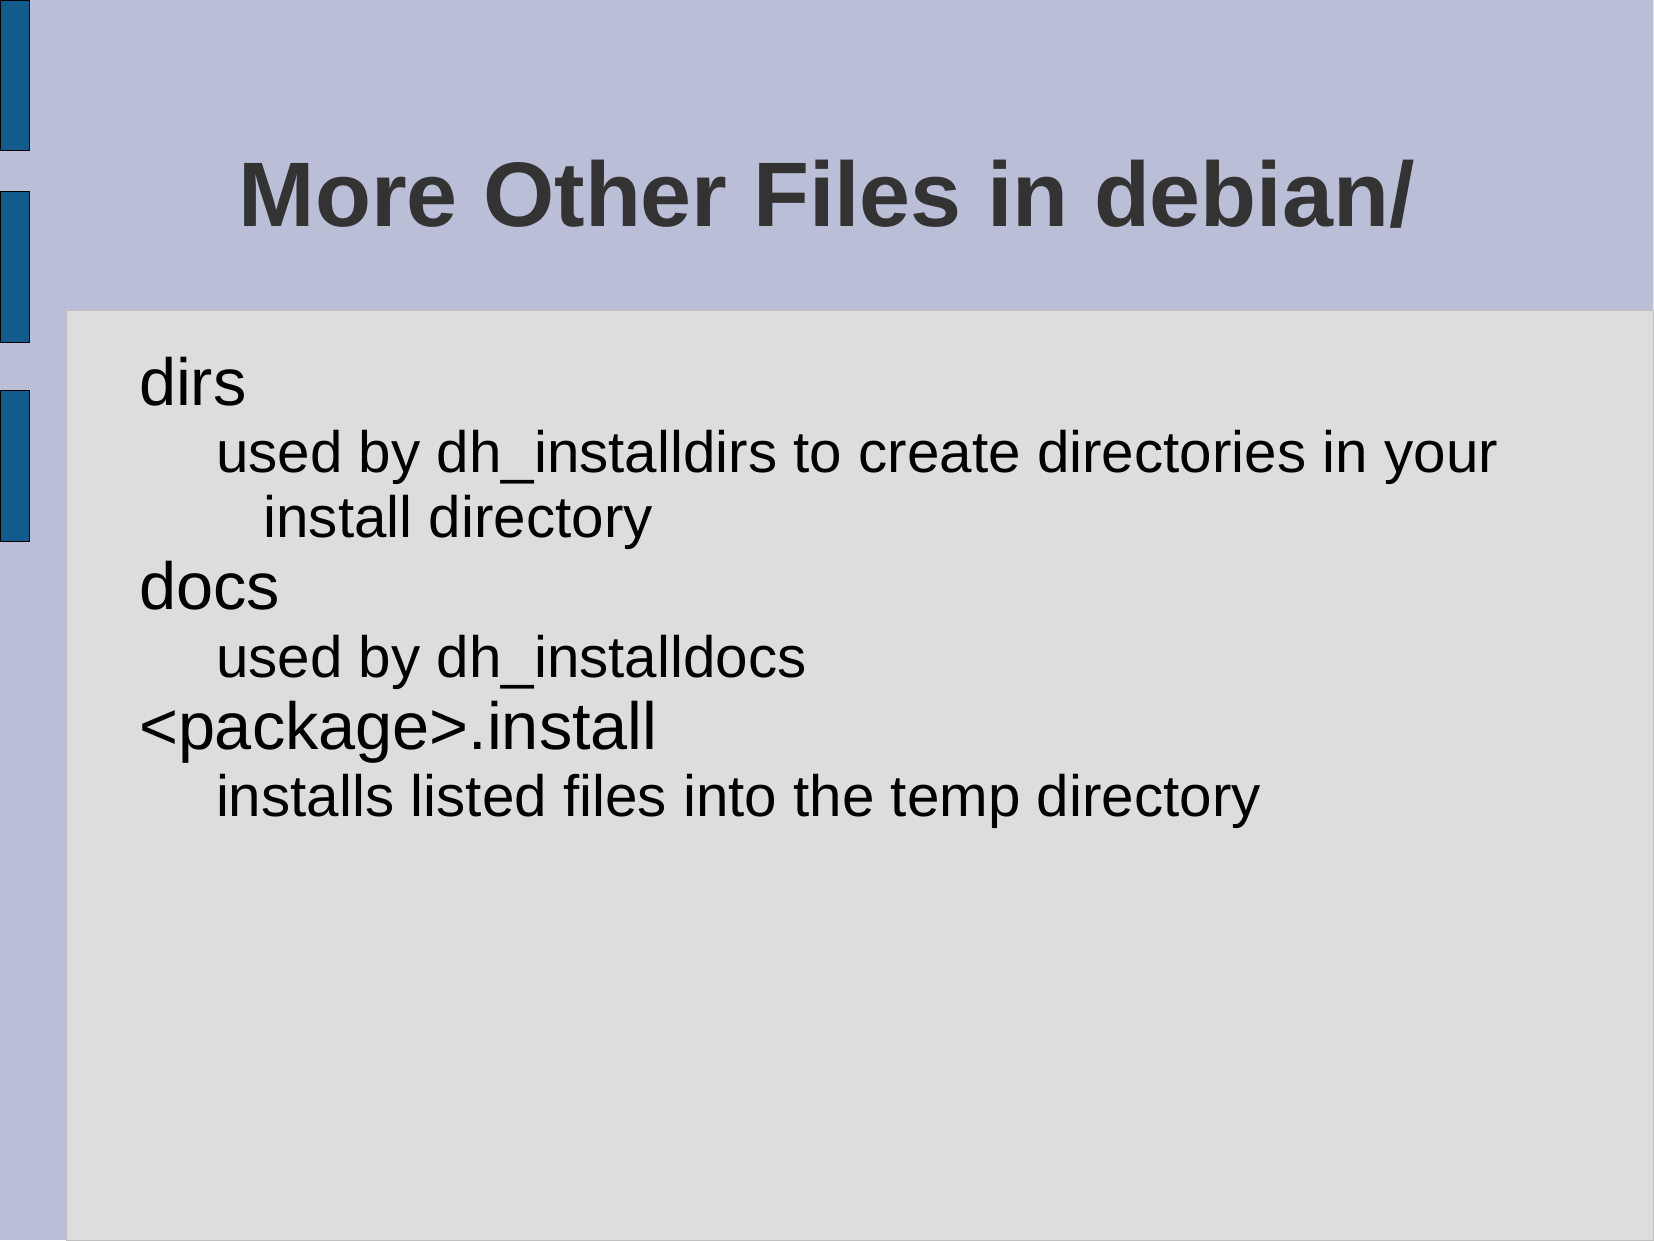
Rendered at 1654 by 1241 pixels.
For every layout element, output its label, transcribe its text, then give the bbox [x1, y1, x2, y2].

list dirs used by dh_installdirs to create directories in your install directory docs used by dh_installdocs <package>.install installs listed files into the temp directory [121, 344, 1534, 1127]
title More Other Files in debian/ [121, 91, 1534, 299]
